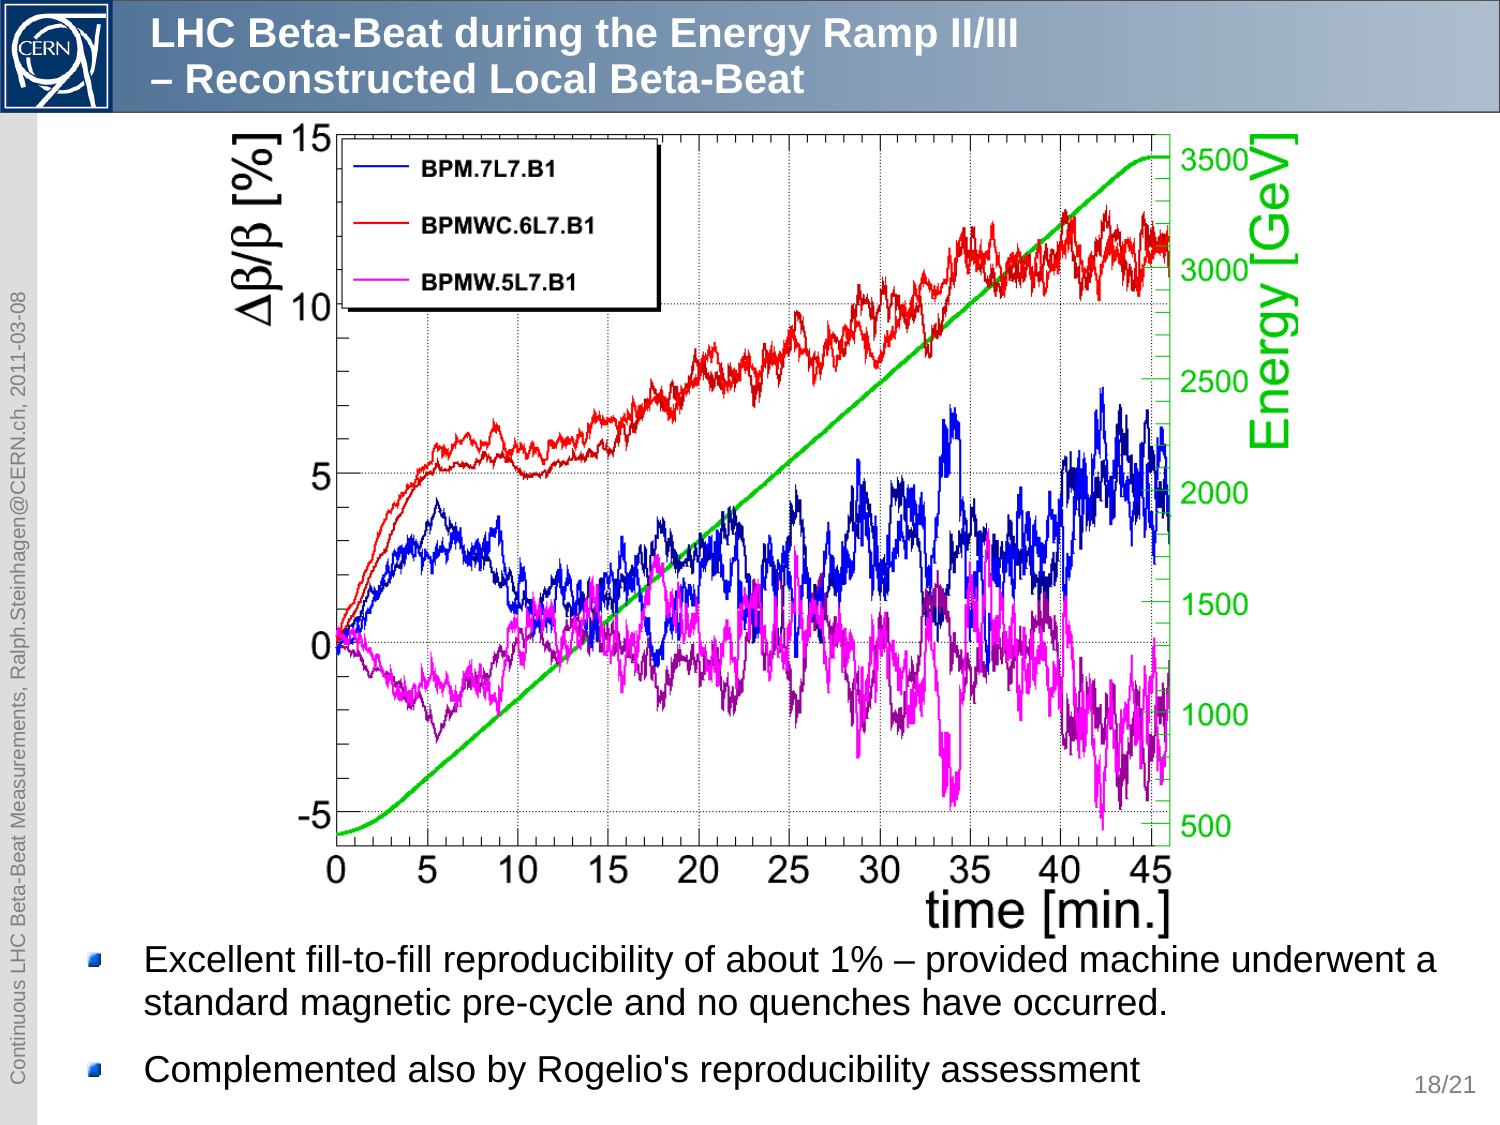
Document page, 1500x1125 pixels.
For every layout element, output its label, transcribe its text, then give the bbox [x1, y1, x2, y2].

list Excellent fill-to-fill reproducibility of about 1% – provided machine underwent a standard magnetic pre-cycle and no quenches have occurred. Complemented also by Rogelio's reproducibility assessment [87, 137, 1438, 1091]
picture [0, 0, 113, 113]
picture [230, 118, 1298, 945]
title LHC Beta-Beat during the Energy Ramp II/III – Reconstructed Local Beta-Beat [150, 7, 1201, 106]
